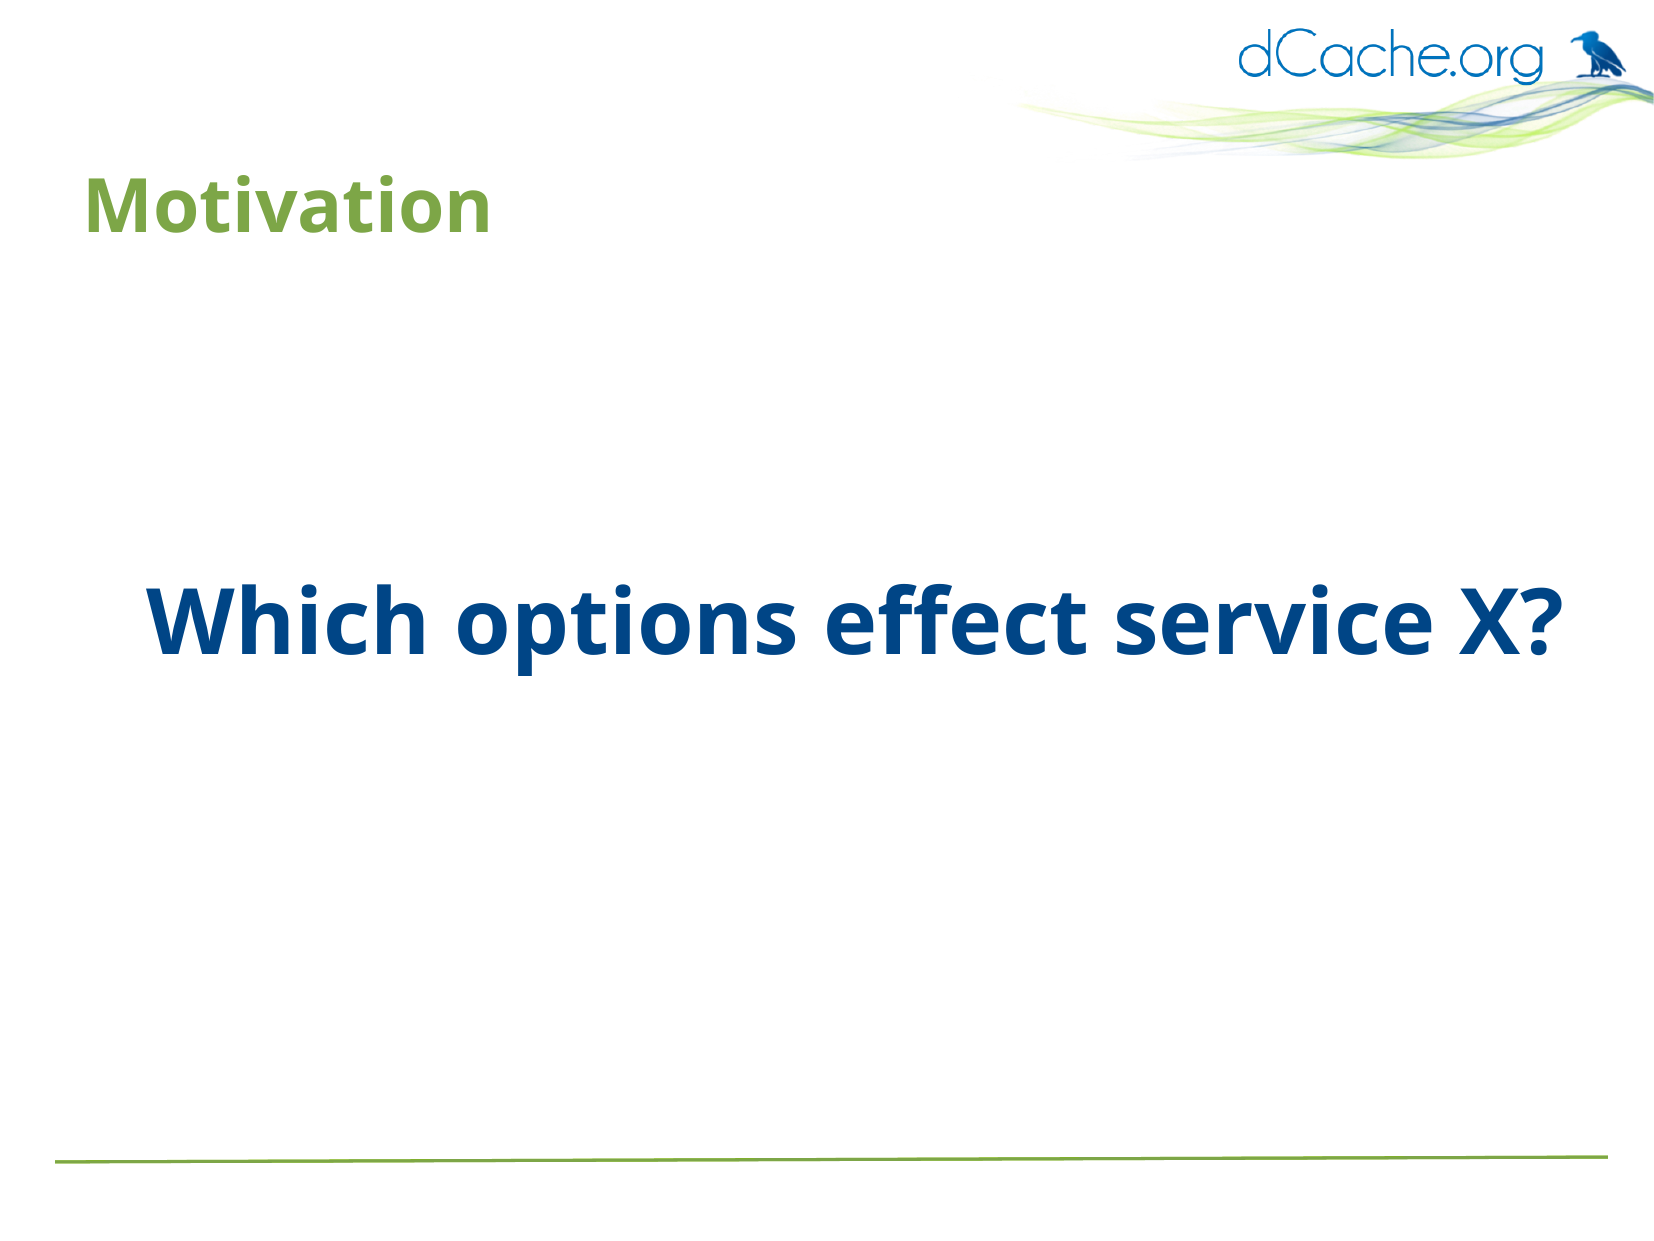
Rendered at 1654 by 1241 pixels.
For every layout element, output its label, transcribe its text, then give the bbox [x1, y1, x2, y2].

title Motivation [82, 155, 1605, 252]
list Which options effect service X? [112, 556, 1601, 704]
picture [956, 16, 1654, 169]
